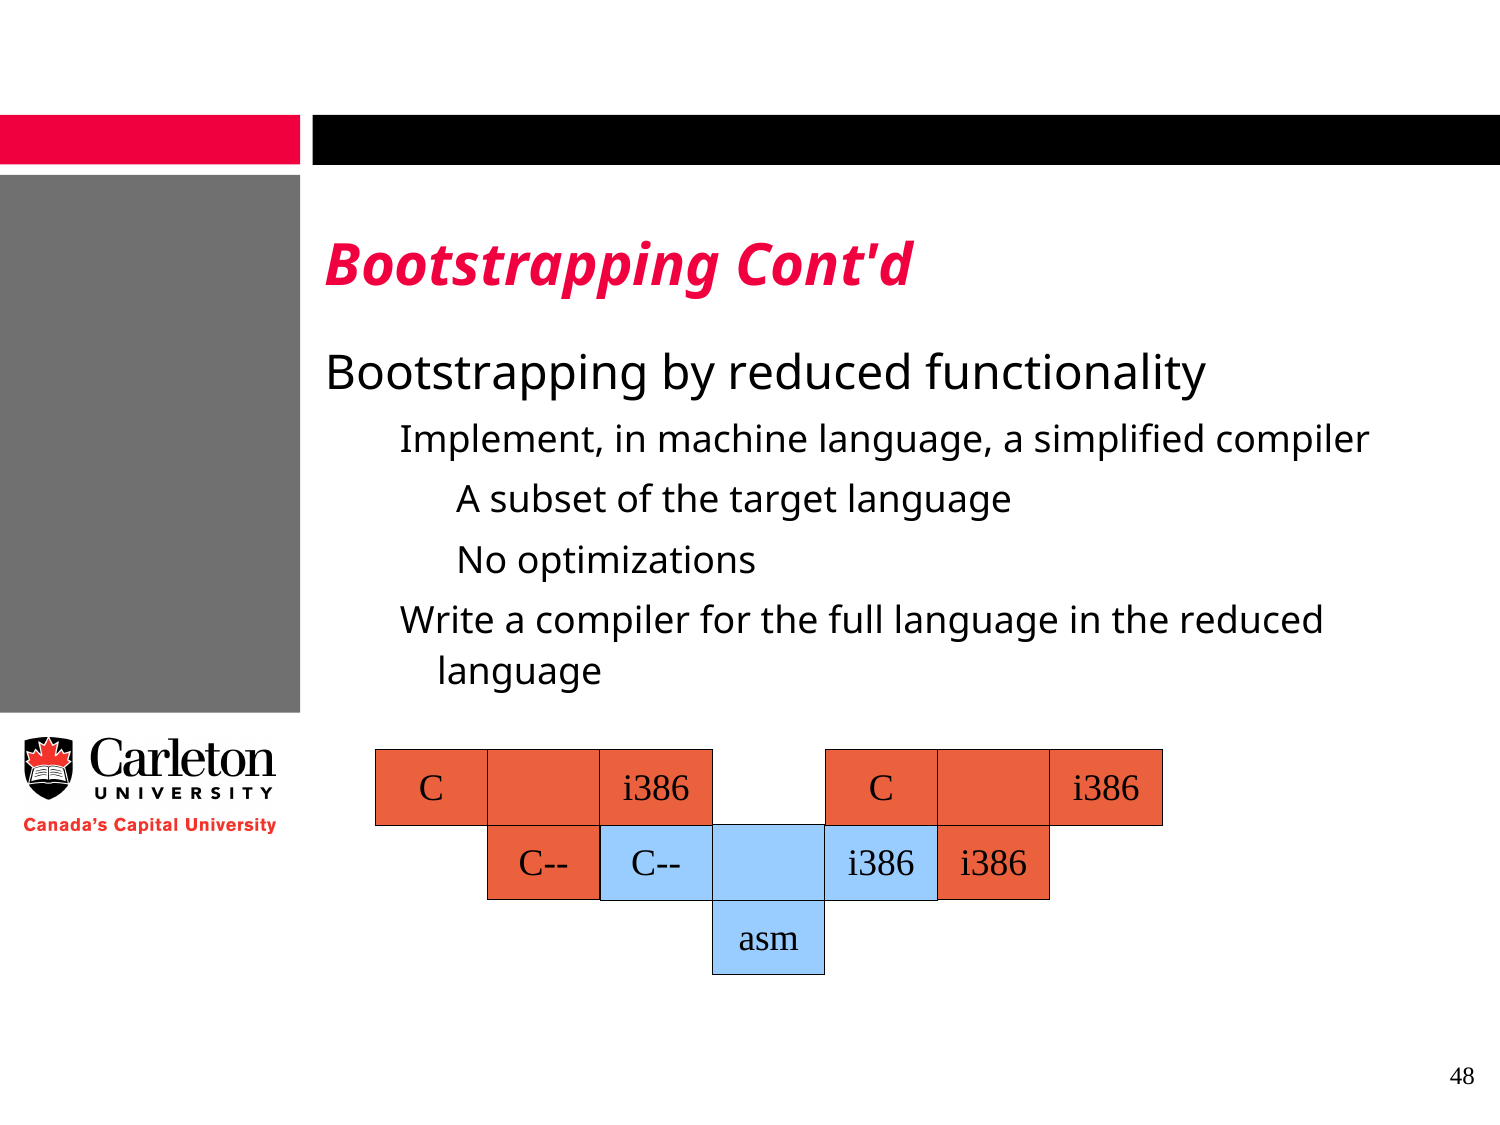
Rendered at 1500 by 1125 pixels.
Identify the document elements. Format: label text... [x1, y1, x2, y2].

text_box [937, 749, 1050, 826]
text_box C-- [487, 826, 600, 900]
text_box i386 [600, 749, 713, 826]
list Bootstrapping by reduced functionality Implement, in machine language, a simplified compiler A subset of the target language No optimizations Write a compiler for the full language in the reduced language [324, 324, 1450, 1036]
text_box C [825, 749, 937, 826]
text_box i386 [937, 826, 1050, 900]
text_box i386 [825, 826, 938, 901]
text_box [487, 749, 600, 826]
text_box asm [712, 901, 825, 975]
text_box C [375, 749, 487, 826]
title Bootstrapping Cont'd [324, 194, 1450, 324]
text_box i386 [1050, 749, 1163, 826]
picture [24, 737, 276, 834]
text_box [712, 824, 825, 901]
text_box C-- [600, 826, 712, 901]
